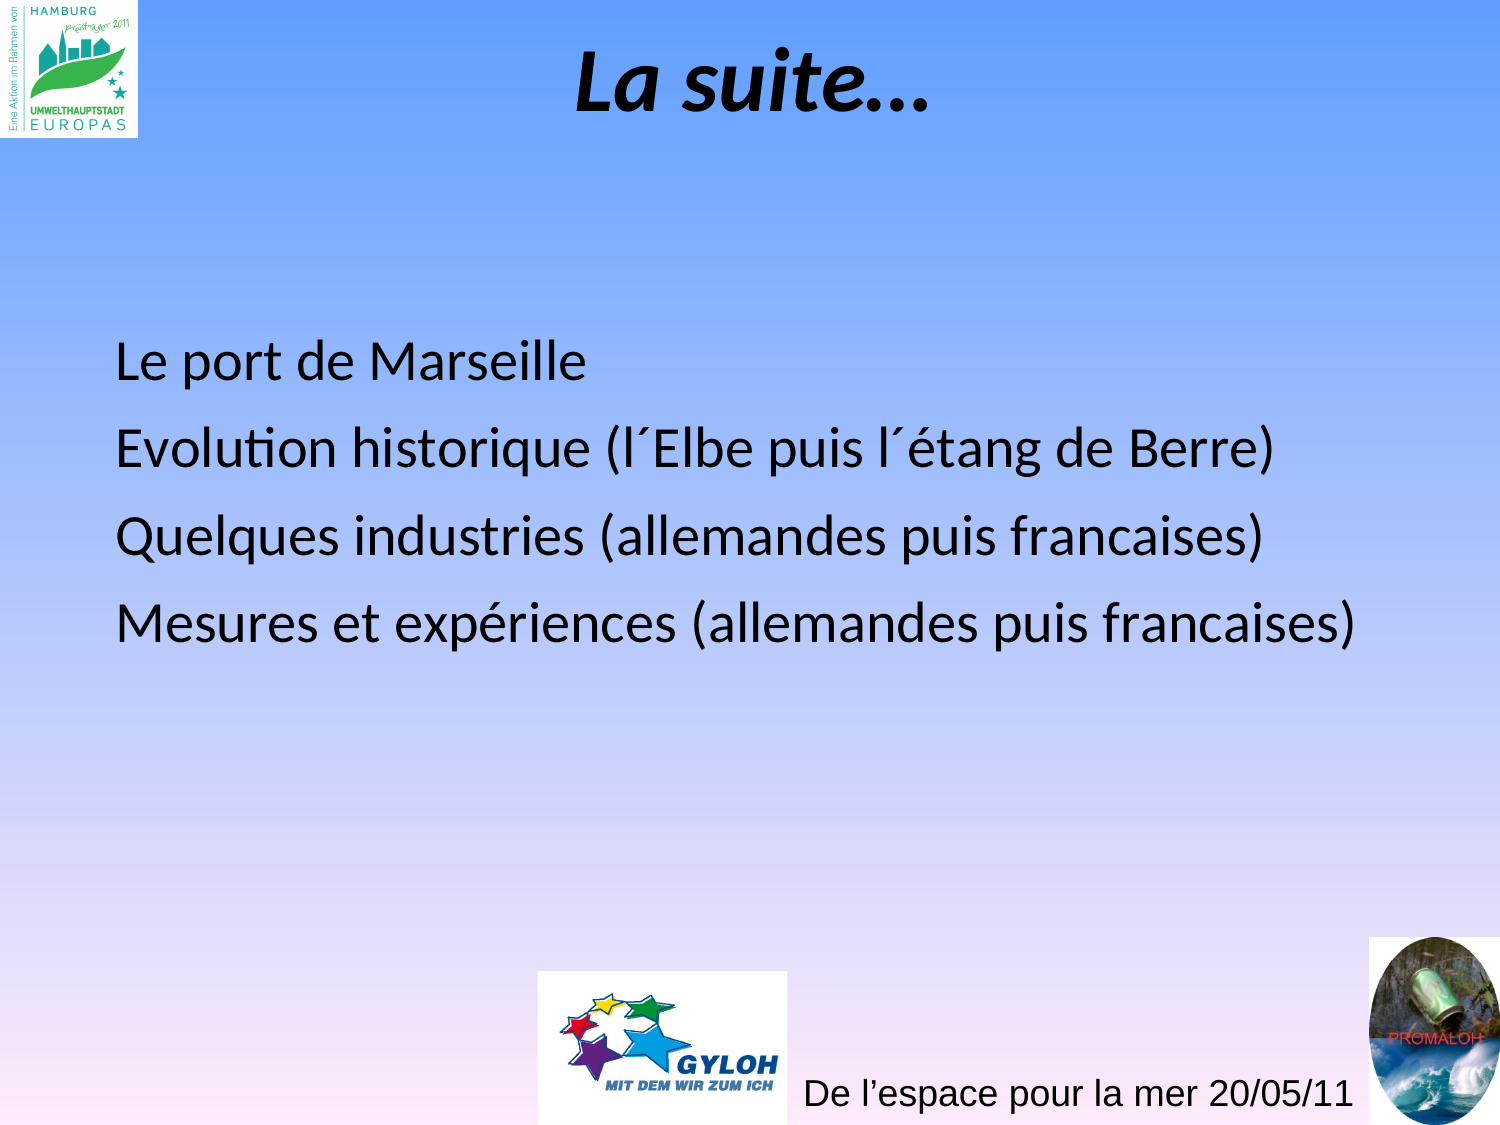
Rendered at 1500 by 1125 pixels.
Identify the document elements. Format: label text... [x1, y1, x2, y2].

picture [0, 0, 138, 138]
picture [1369, 937, 1500, 1125]
text_box Le port de Marseille Evolution historique (l´Elbe puis l´étang de Berre) Quelques industries (allemandes puis francaises) Mesures et expériences (allemandes puis francaises) [87, 299, 1450, 665]
picture [537, 971, 788, 1125]
text_box De l’espace pour la mer 20/05/11 [788, 1064, 1370, 1123]
text_box La suite… [58, 35, 1449, 190]
